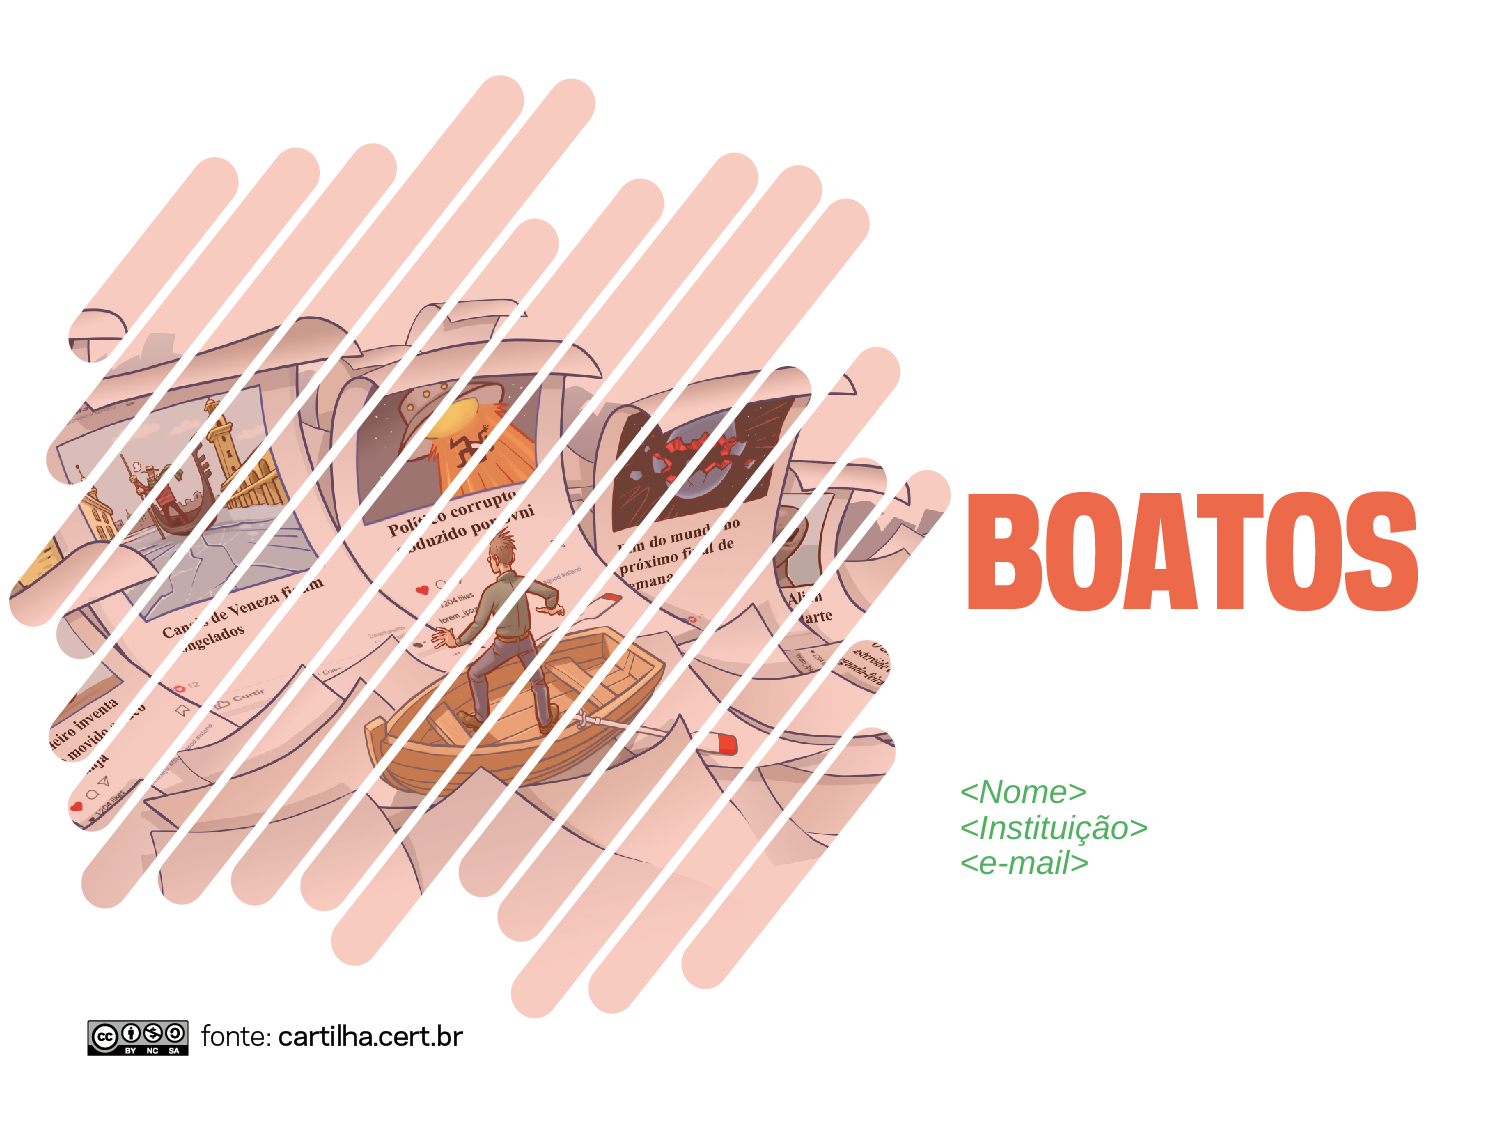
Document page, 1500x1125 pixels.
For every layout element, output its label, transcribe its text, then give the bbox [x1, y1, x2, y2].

picture [0, 0, 1500, 1125]
text_box <Nome> <Instituição> <e-mail> [944, 767, 1347, 889]
